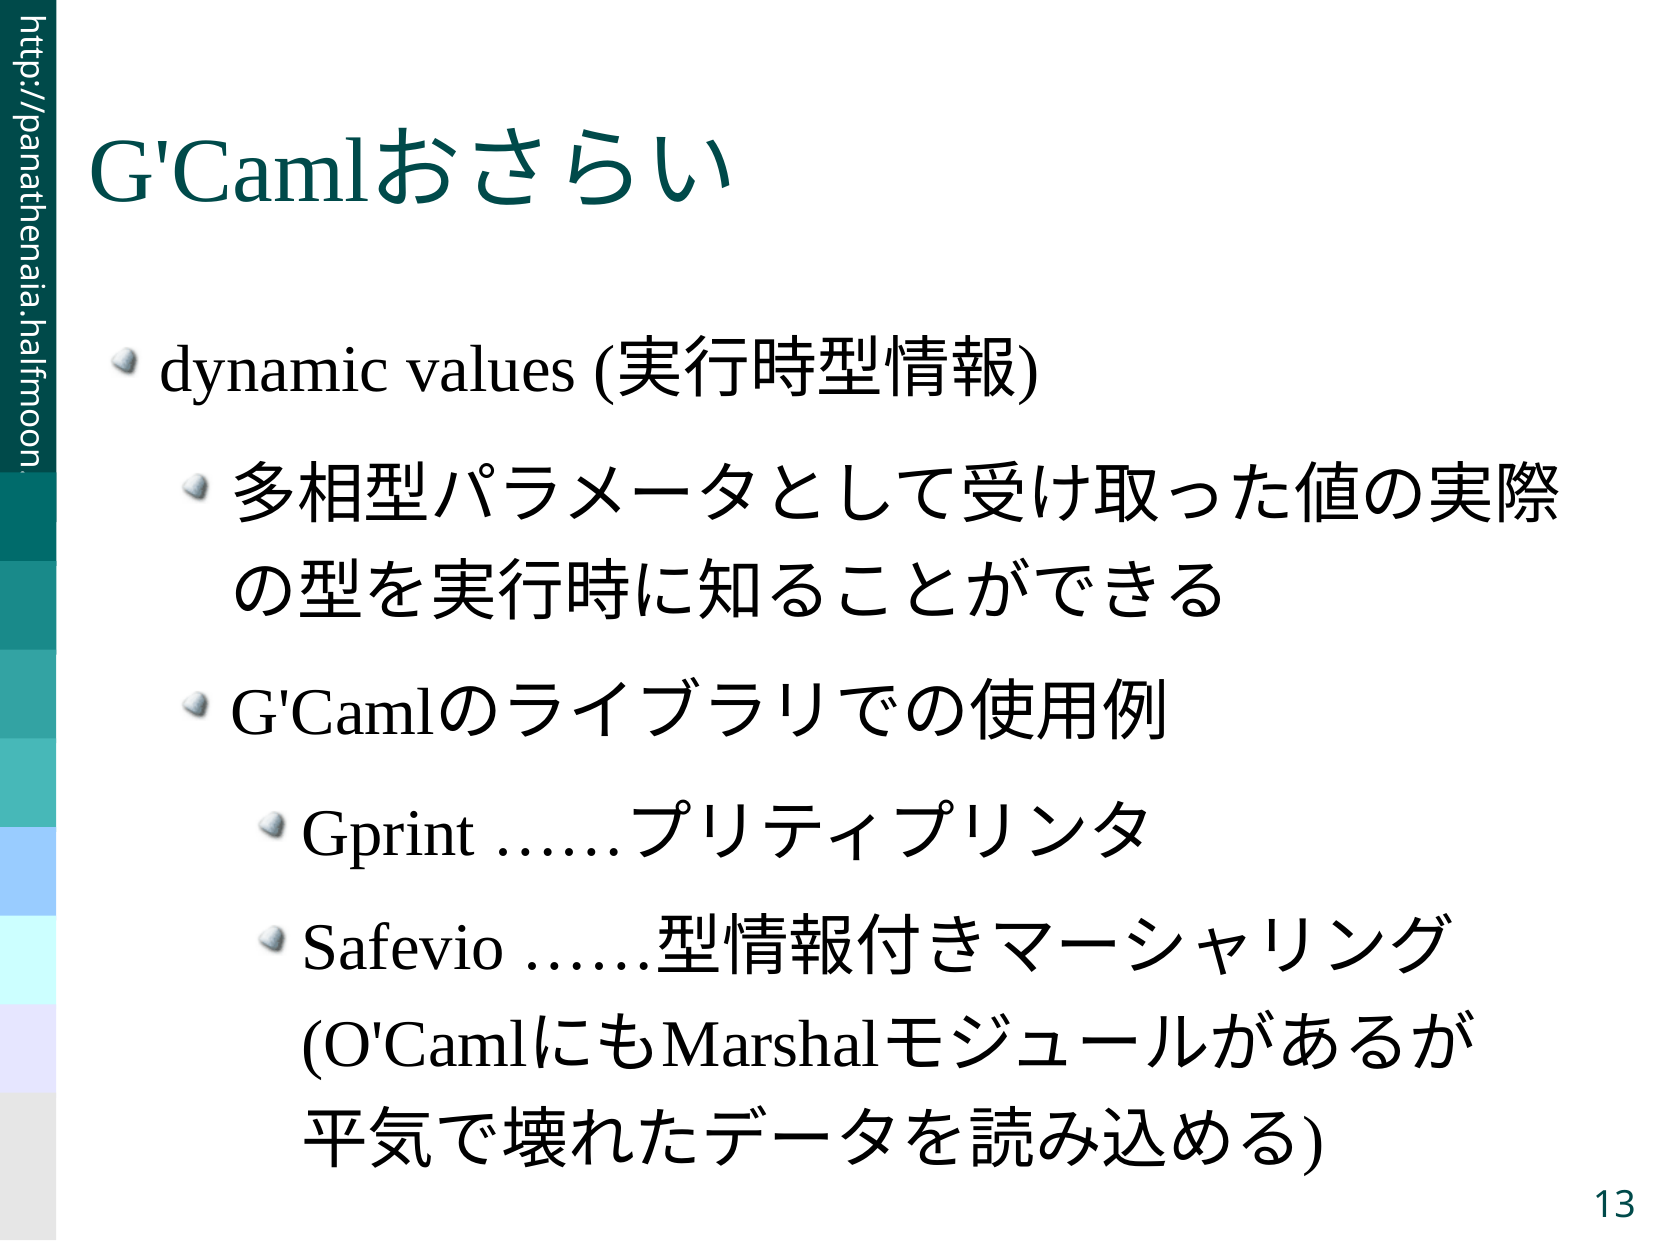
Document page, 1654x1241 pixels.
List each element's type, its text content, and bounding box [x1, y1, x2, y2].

list dynamic values (実行時型情報) 多相型パラメータとして受け取った値の実際の型を実行時に知ることができる G'Camlのライブラリでの使用例 Gprint ……プリティプリンタ Safevio ……型情報付きマーシャリング (O'CamlにもMarshalモジュールがあるが 平気で壊れたデータを読み込める) [88, 313, 1577, 1133]
title G'Camlおさらい [88, 57, 1577, 265]
